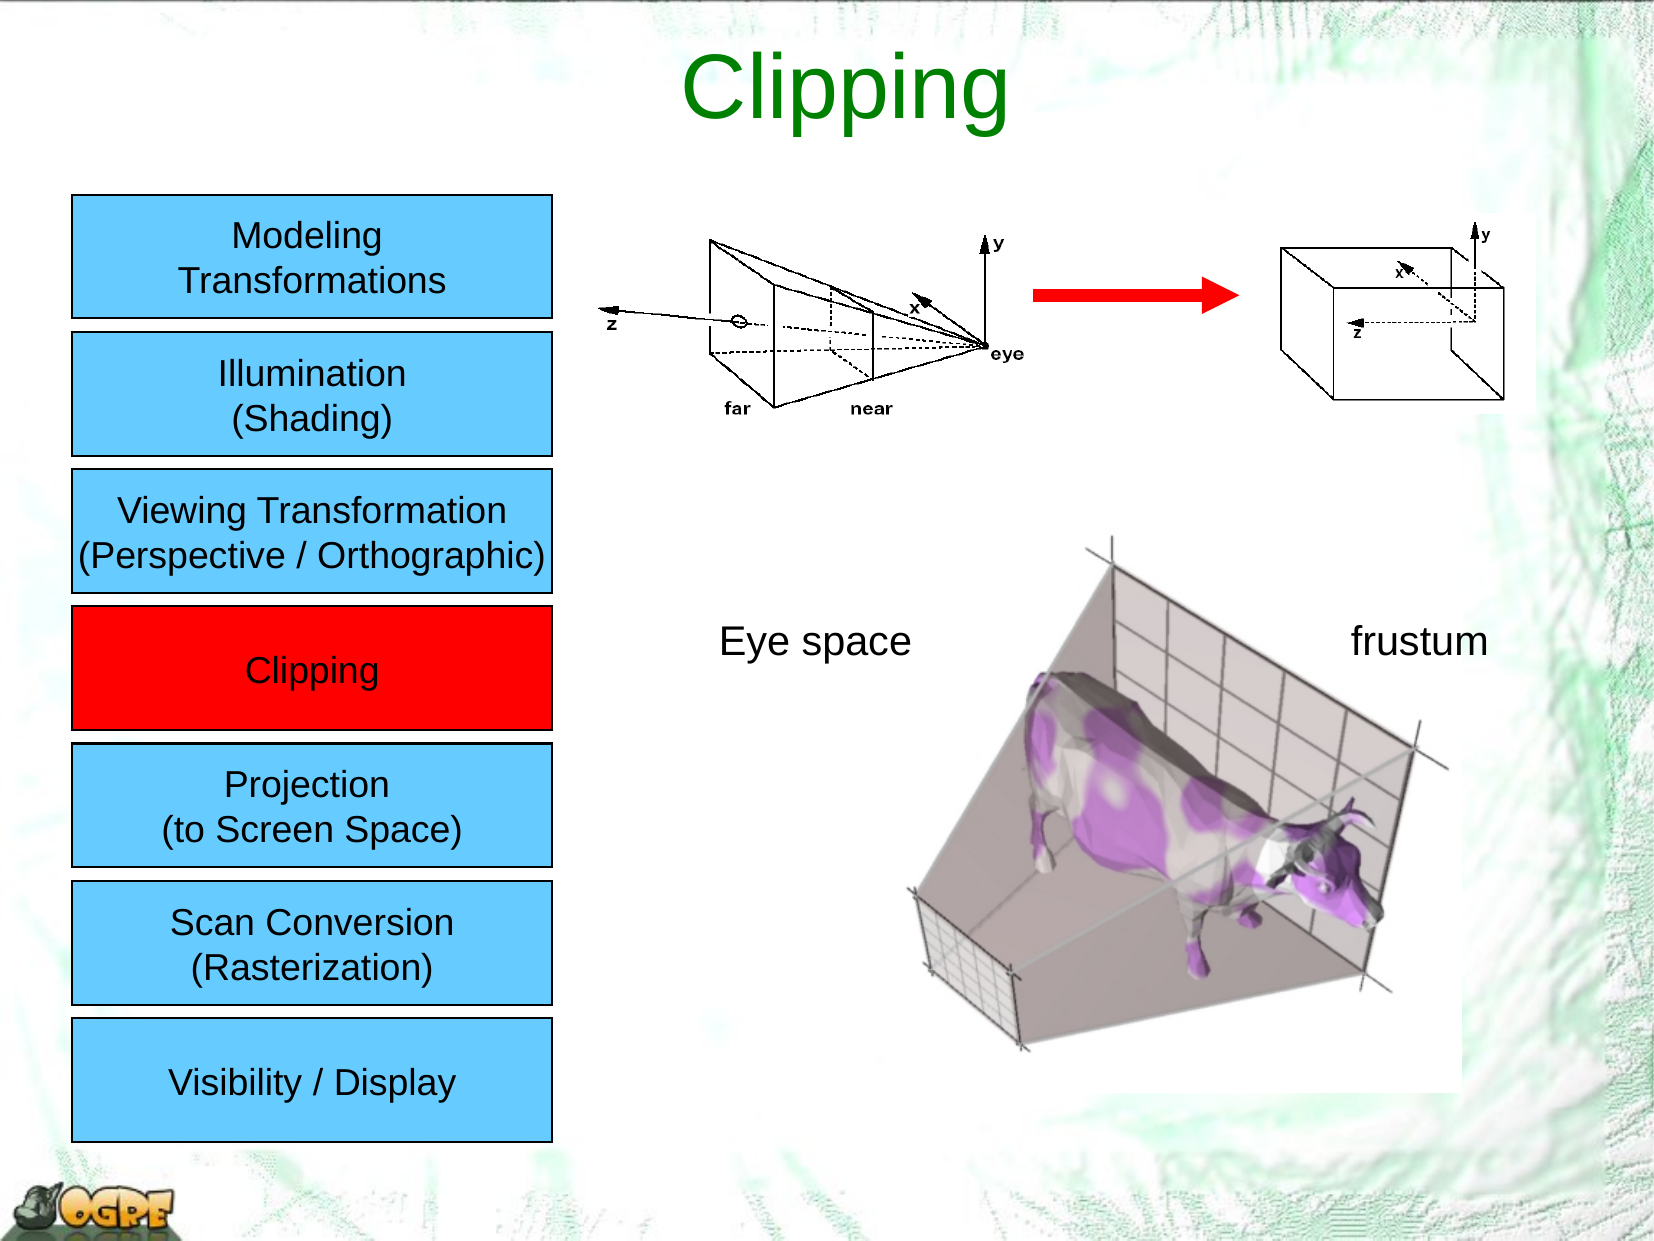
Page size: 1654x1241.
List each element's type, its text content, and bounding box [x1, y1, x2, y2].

text_box Projection (to Screen Space) [72, 743, 553, 868]
text_box Eye space [704, 606, 993, 672]
text_box Visibility / Display [72, 1018, 553, 1143]
text_box Scan Conversion (Rasterization) [72, 880, 553, 1005]
text_box Modeling Transformations [72, 194, 553, 319]
title Clipping [68, 0, 1625, 165]
text_box Clipping [72, 606, 553, 731]
text_box Viewing Transformation (Perspective / Orthographic) [72, 469, 553, 593]
picture [0, 0, 1654, 1241]
text_box frustum [1336, 606, 1565, 672]
text_box Illumination (Shading) [72, 331, 553, 456]
